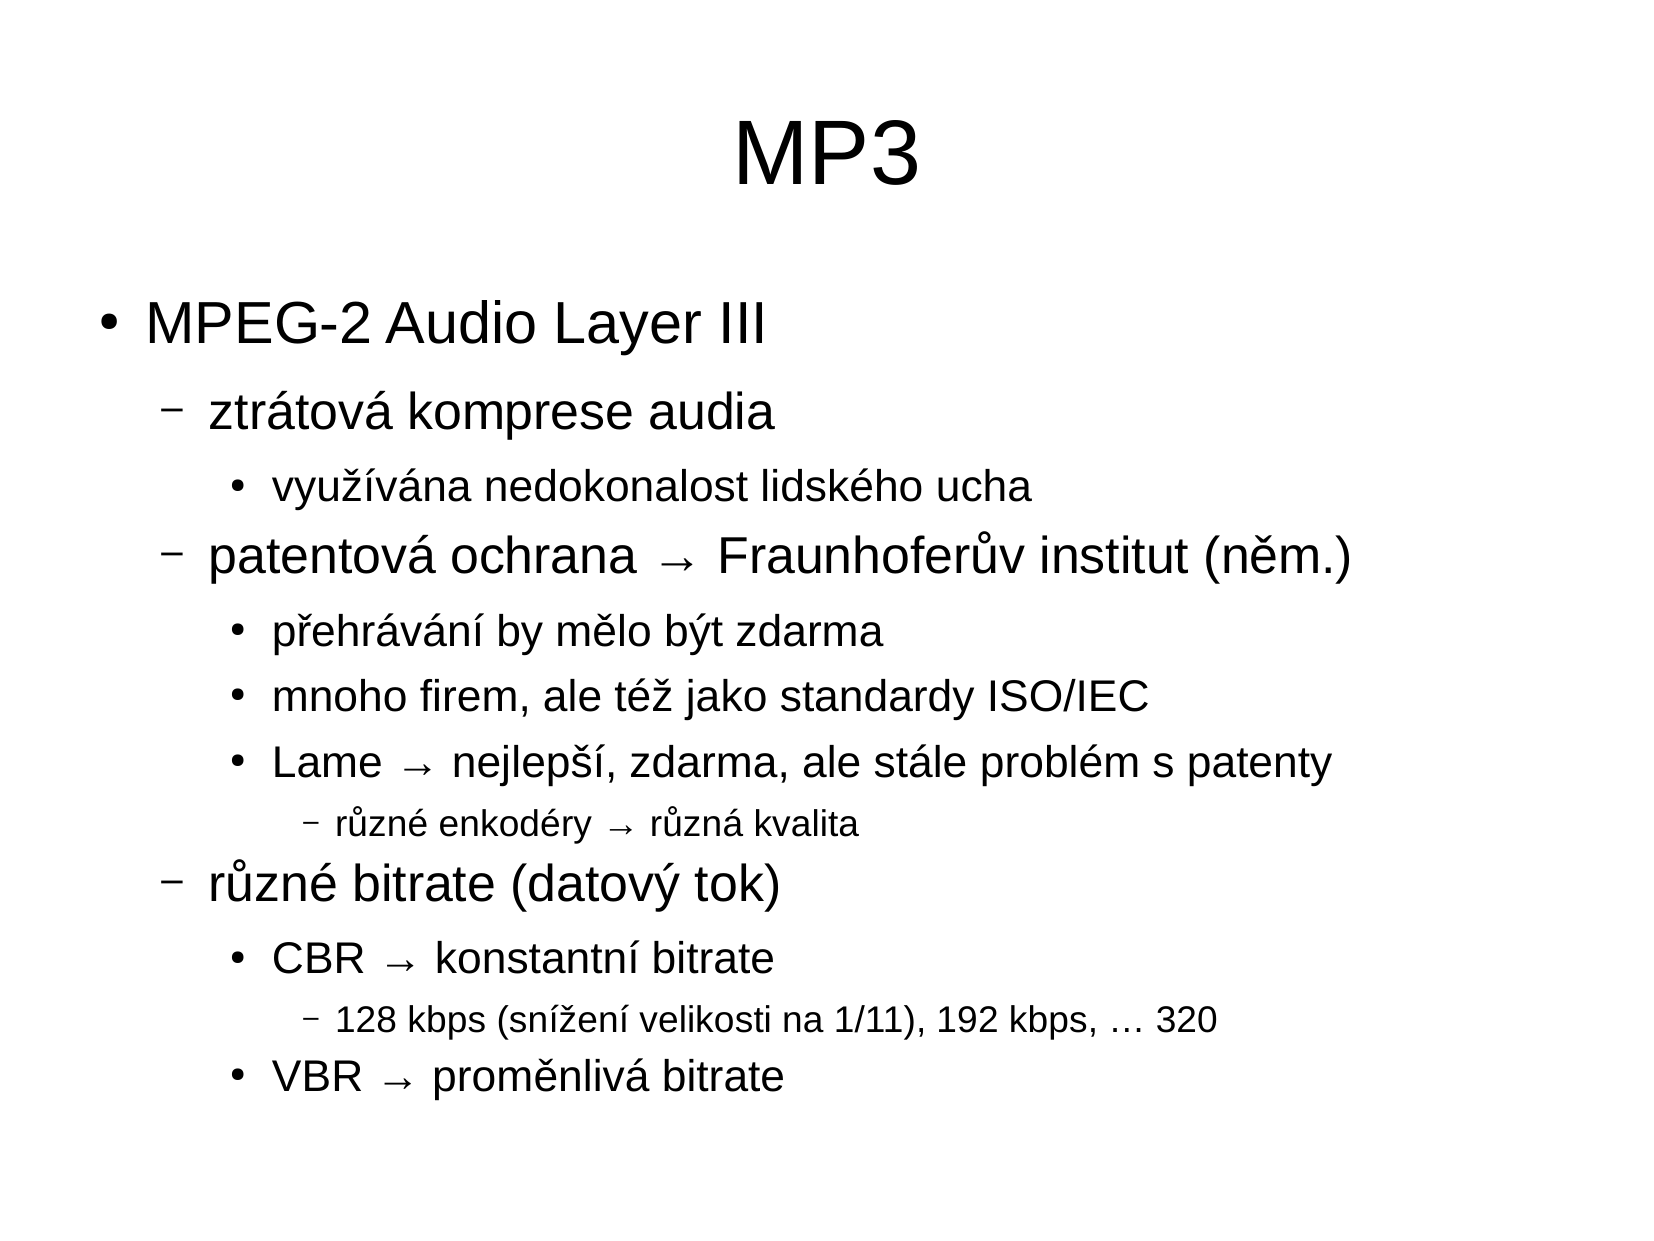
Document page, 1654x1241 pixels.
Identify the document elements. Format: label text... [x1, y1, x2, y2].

list MPEG-2 Audio Layer III ztrátová komprese audia využívána nedokonalost lidského ucha patentová ochrana → Fraunhoferův institut (něm.) přehrávání by mělo být zdarma mnoho firem, ale též jako standardy ISO/IEC Lame → nejlepší, zdarma, ale stále problém s patenty různé enkodéry → různá kvalita různé bitrate (datový tok) CBR → konstantní bitrate 128 kbps (snížení velikosti na 1/11), 192 kbps, … 320 VBR → proměnlivá bitrate [82, 290, 1571, 1109]
title MP3 [82, 49, 1571, 257]
